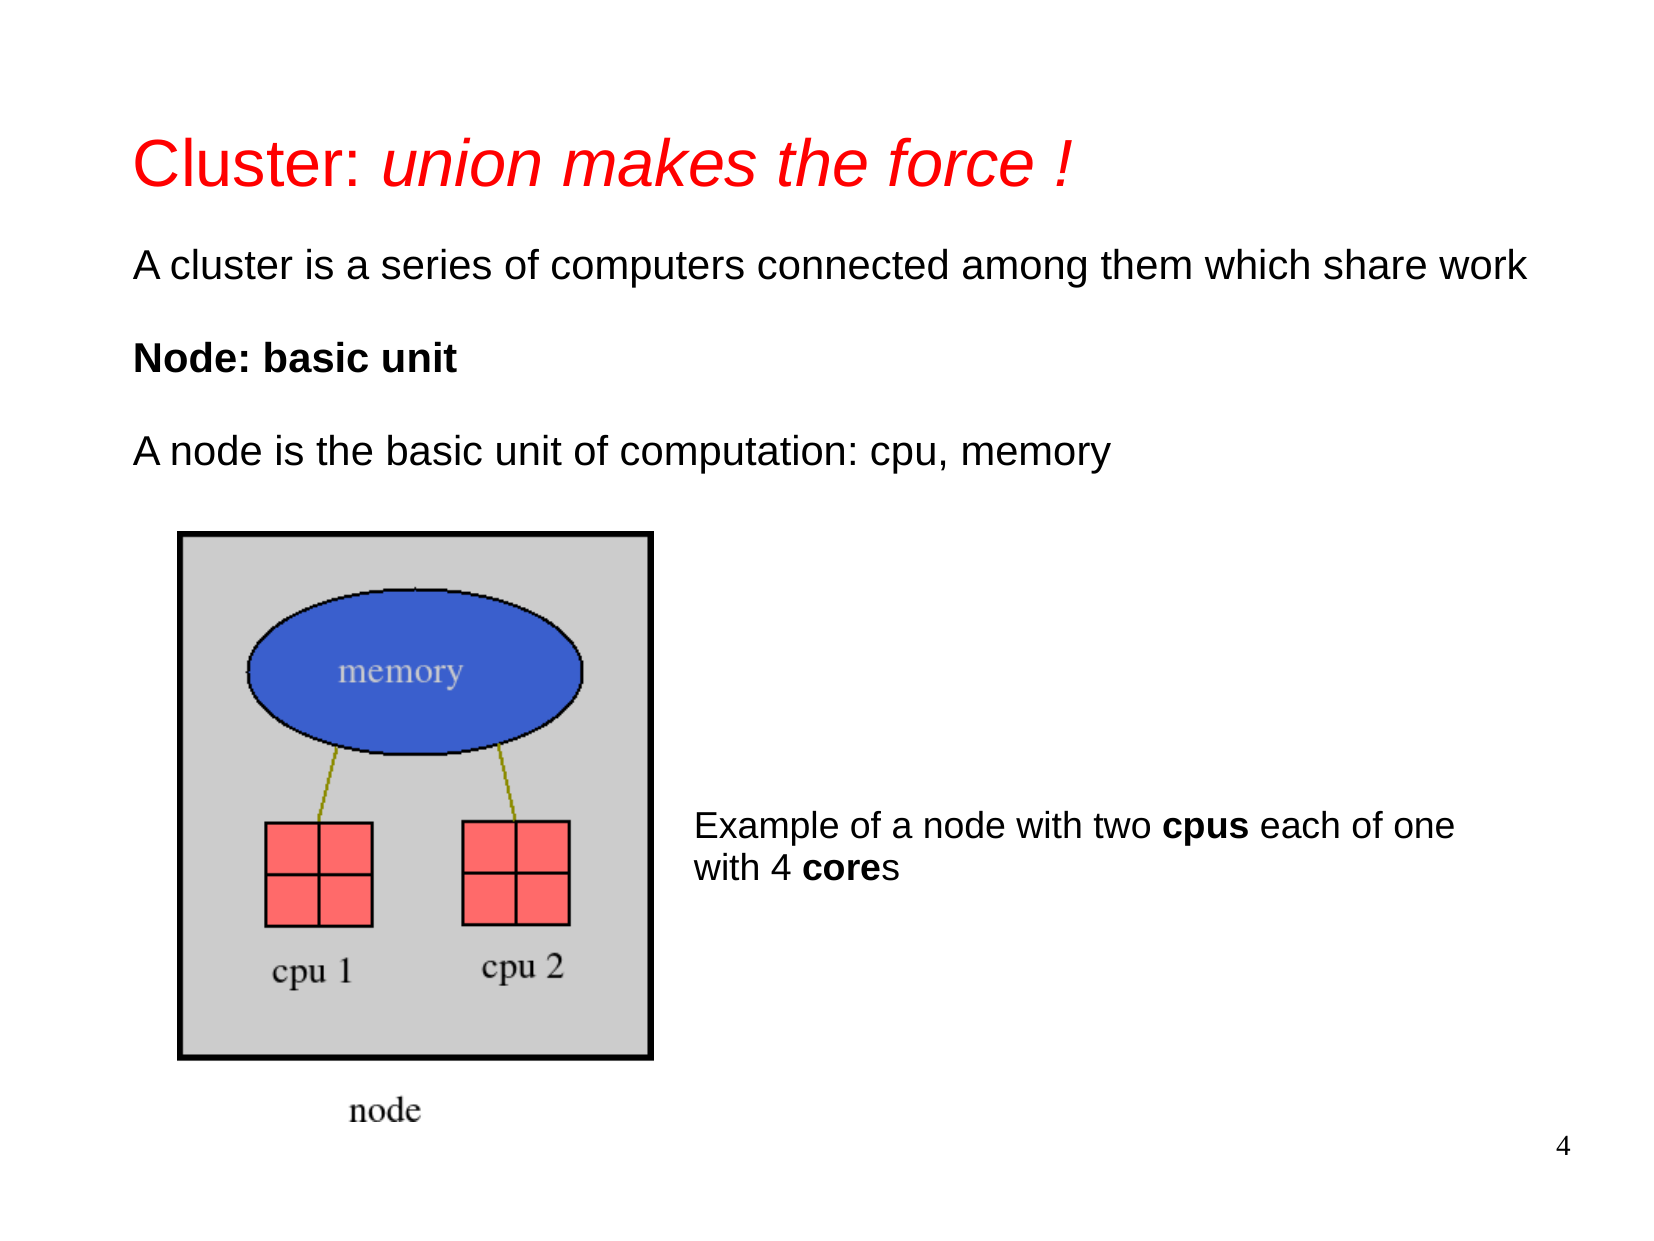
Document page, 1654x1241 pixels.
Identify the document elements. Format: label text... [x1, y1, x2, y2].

text_box Example of a node with two cpus each of one with 4 cores [679, 797, 1506, 897]
picture [177, 531, 654, 1123]
text_box Cluster: union makes the force ! A cluster is a series of computers connected among them which share work Node: basic unit A node is the basic unit of computation: cpu, memory [118, 118, 1565, 483]
